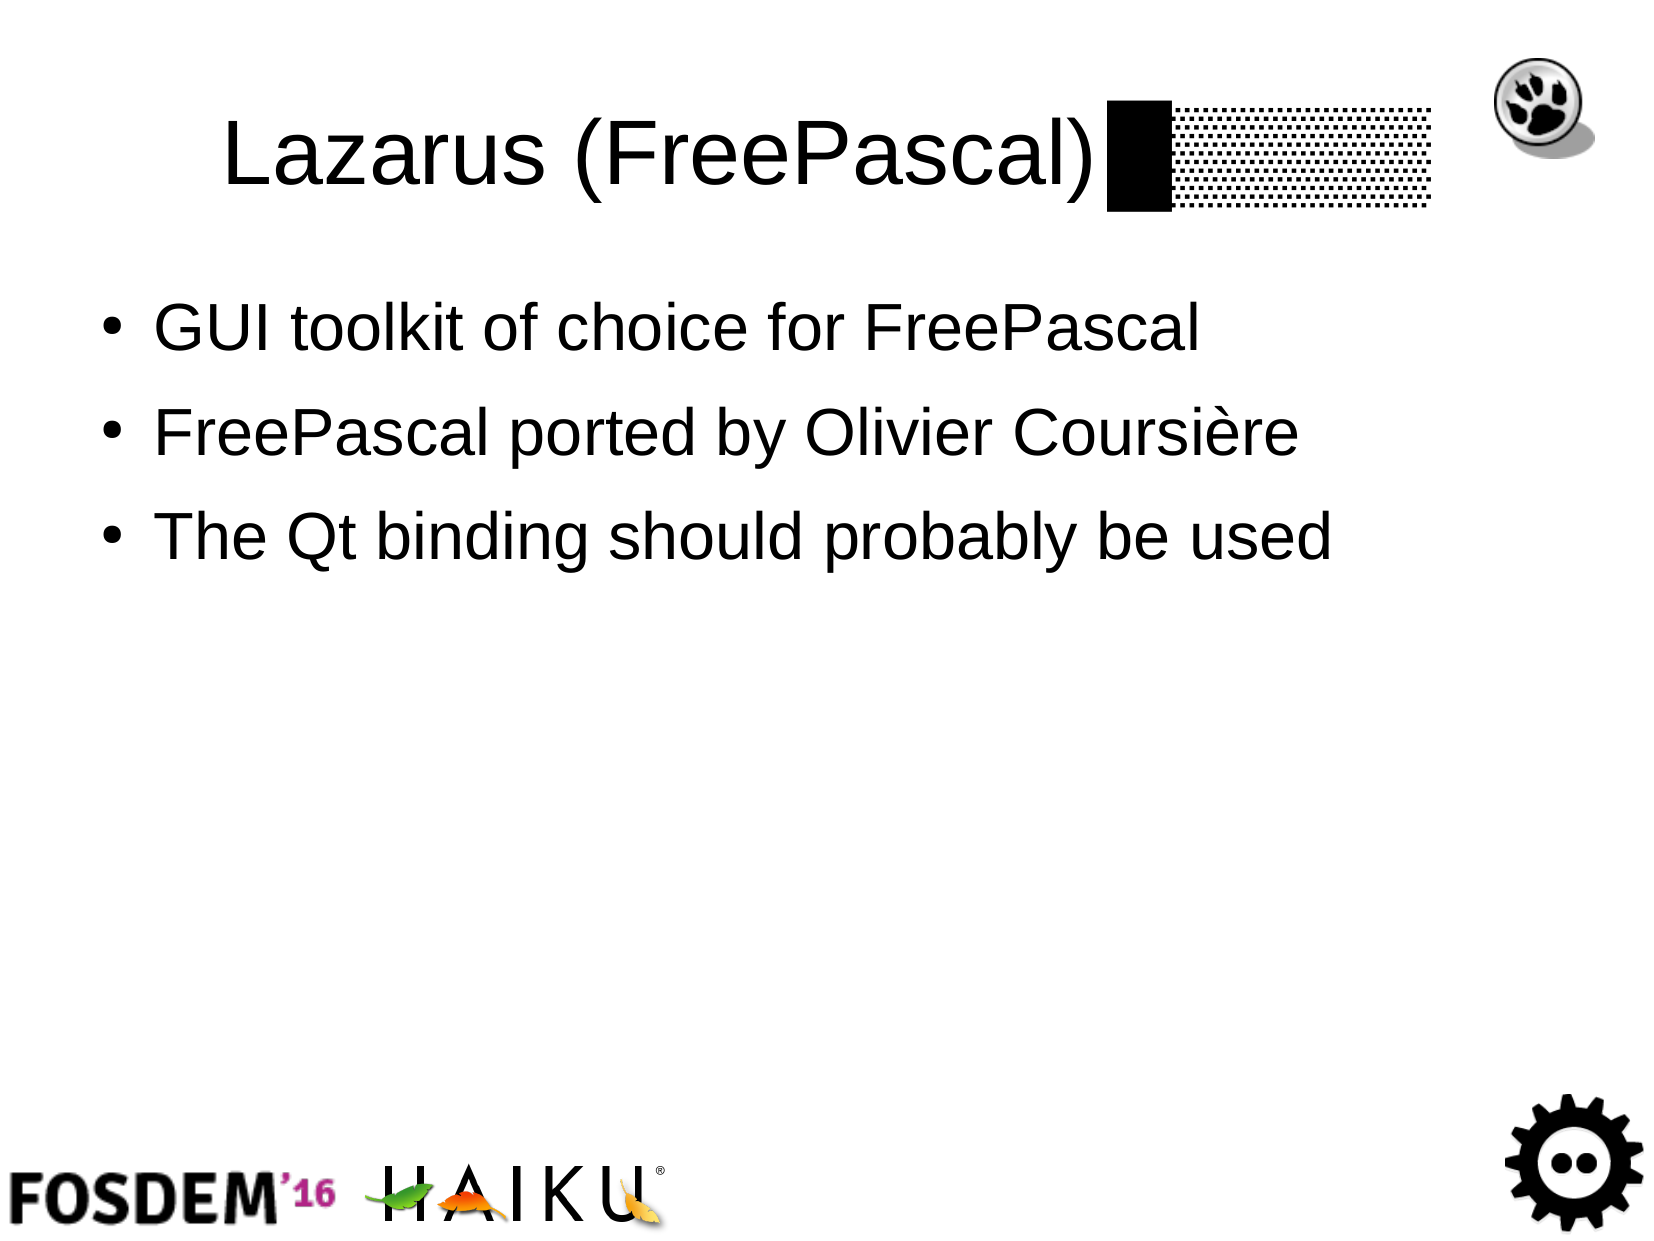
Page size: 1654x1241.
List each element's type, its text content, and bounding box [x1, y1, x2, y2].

title Lazarus (FreePascal) █▒▒▒▒ [82, 49, 1571, 257]
picture [1494, 58, 1595, 159]
picture [0, 1152, 350, 1241]
list GUI toolkit of choice for FreePascal FreePascal ported by Olivier Coursière The Qt binding should probably be used [82, 290, 1571, 1010]
picture [363, 1163, 670, 1235]
picture [1505, 1094, 1648, 1235]
